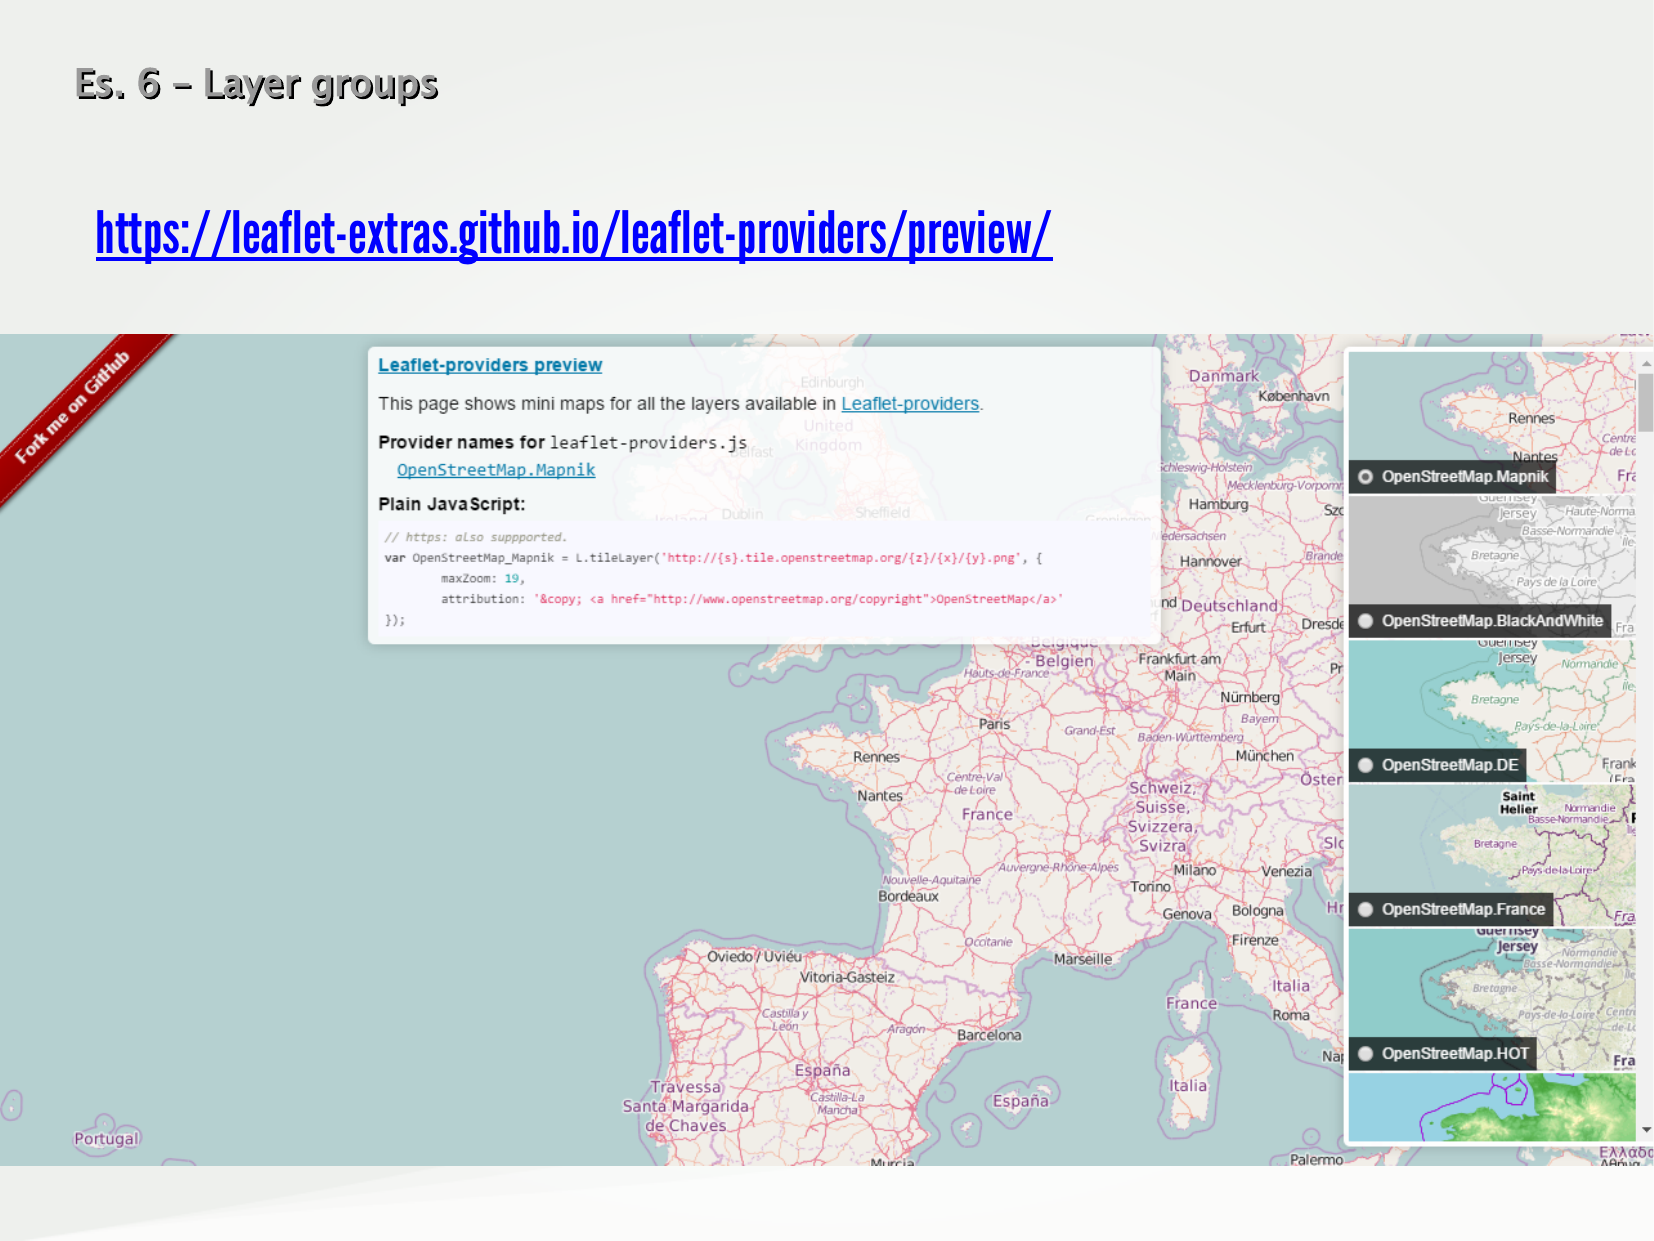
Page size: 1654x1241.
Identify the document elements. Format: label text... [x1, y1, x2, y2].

text_box Es. 6 – Layer groups [59, 47, 1146, 108]
picture [0, 0, 1654, 1241]
text_box https://leaflet-extras.github.io/leaflet-providers/preview/ [81, 191, 1583, 276]
